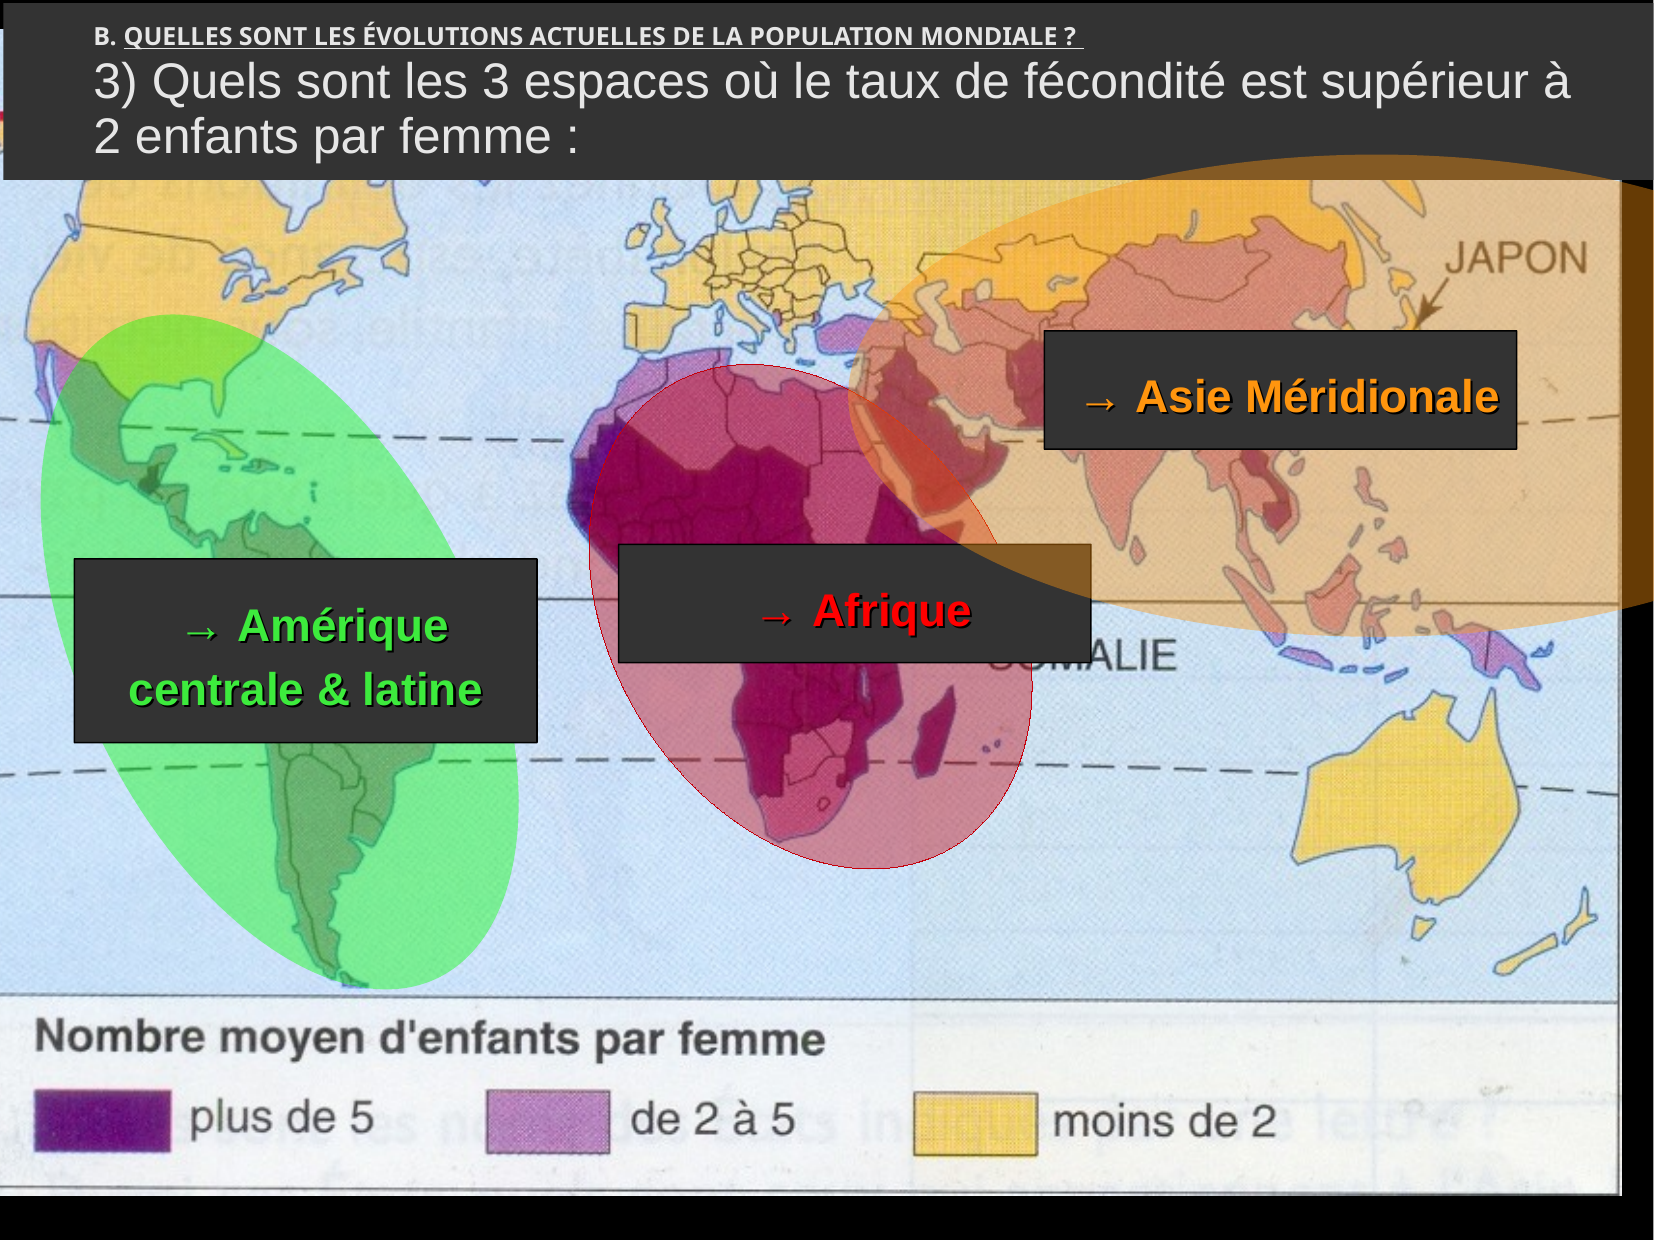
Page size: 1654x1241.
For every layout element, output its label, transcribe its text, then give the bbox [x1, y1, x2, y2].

text_box → Afrique [618, 544, 1091, 663]
text_box [589, 154, 1654, 869]
text_box → Asie Méridionale [1044, 330, 1517, 450]
text_box B. QUELLES SONT LES ÉVOLUTIONS ACTUELLES DE LA POPULATION MONDIALE ? 3) Quels sont les 3 espaces où le taux de fécondité est supérieur à 2 enfants par femme : [3, 3, 1654, 180]
text_box [102, 743, 519, 990]
picture [0, 29, 1622, 1196]
text_box → Amérique centrale & latine [74, 558, 537, 743]
text_box [40, 314, 456, 677]
